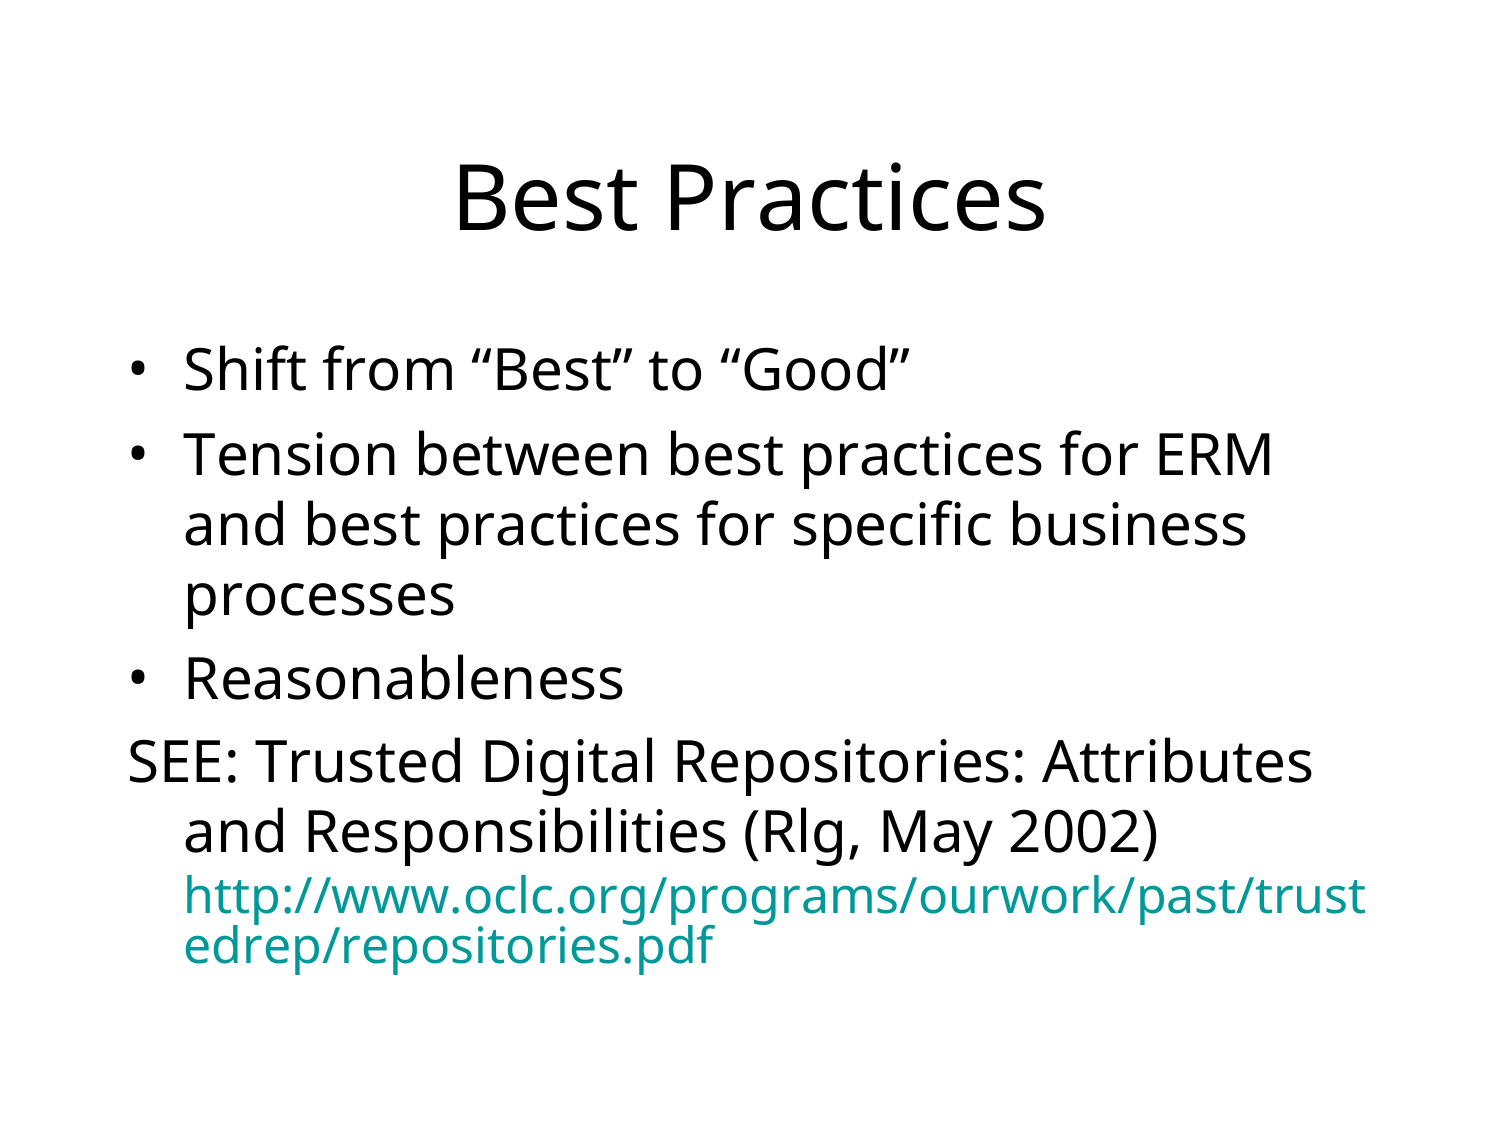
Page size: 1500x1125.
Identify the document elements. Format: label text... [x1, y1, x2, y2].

title Best Practices [112, 99, 1388, 288]
list Shift from “Best” to “Good” Tension between best practices for ERM and best practices for specific business processes Reasonableness SEE: Trusted Digital Repositories: Attributes and Responsibilities (Rlg, May 2002) http://www.oclc.org/programs/ourwork/past/trustedrep/repositories.pdf [112, 324, 1388, 1001]
